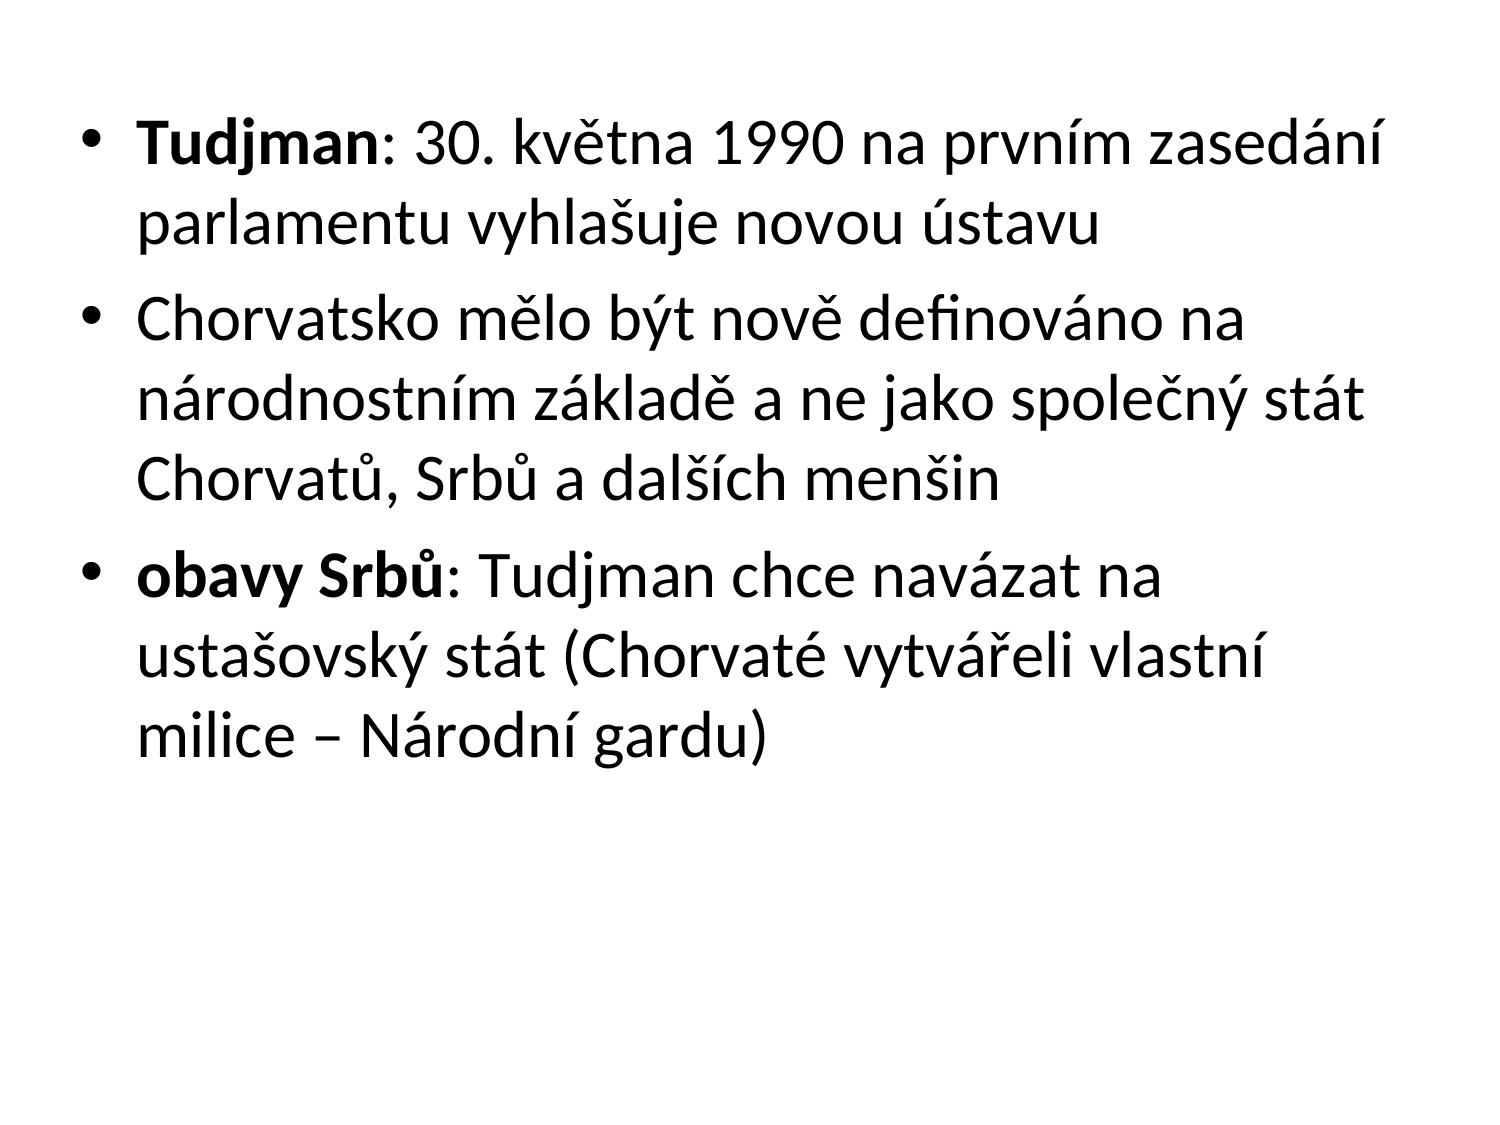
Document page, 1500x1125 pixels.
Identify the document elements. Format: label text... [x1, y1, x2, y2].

list Tudjman: 30. května 1990 na prvním zasedání parlamentu vyhlašuje novou ústavu Chorvatsko mělo být nově definováno na národnostním základě a ne jako společný stát Chorvatů, Srbů a dalších menšin obavy Srbů: Tudjman chce navázat na ustašovský stát (Chorvaté vytvářeli vlastní milice – Národní gardu) [64, 90, 1415, 779]
